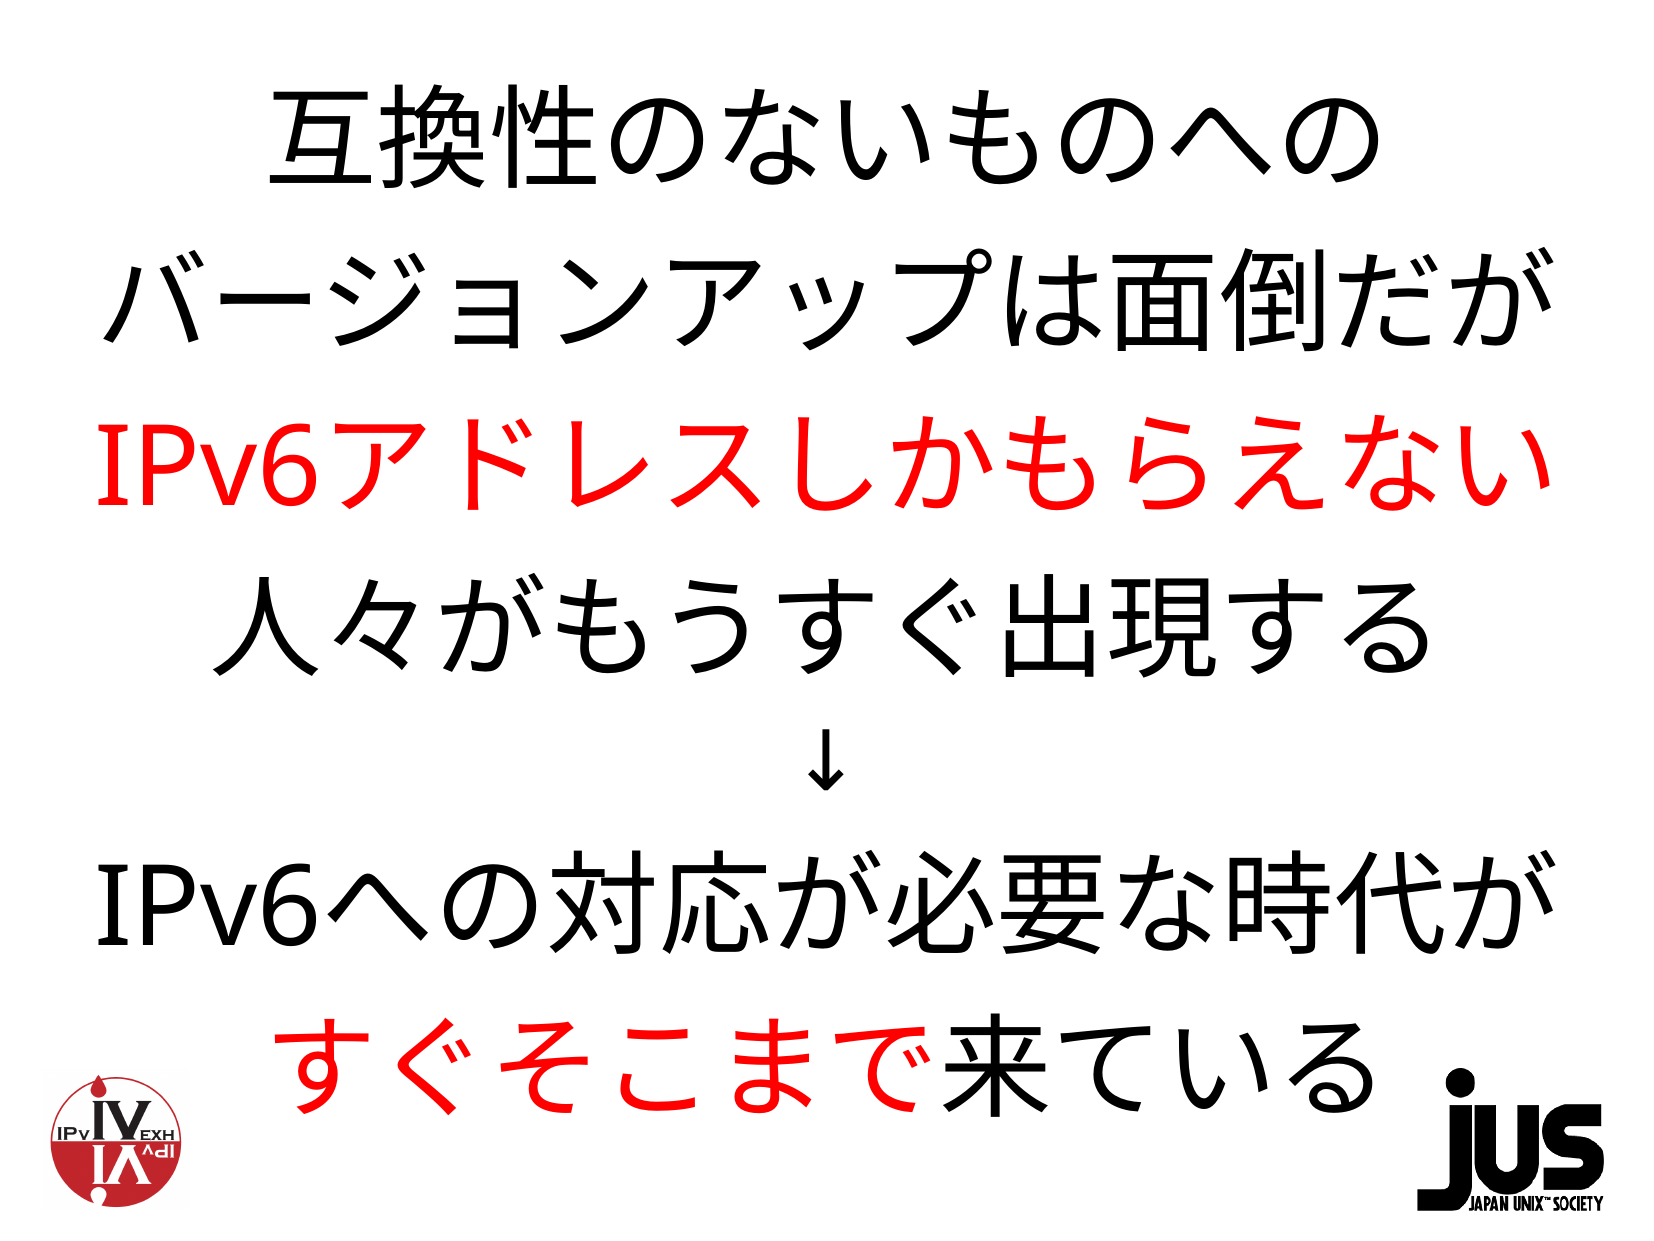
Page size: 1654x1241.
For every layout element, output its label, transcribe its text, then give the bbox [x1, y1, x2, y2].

picture [1417, 1068, 1604, 1211]
picture [41, 1068, 190, 1210]
subtitle 互換性のないものへの バージョンアップは面倒だがIPv6アドレスしかもらえない 人々がもうすぐ出現する ↓ IPv6への対応が必要な時代が すぐそこまで来ている [82, 88, 1571, 1102]
